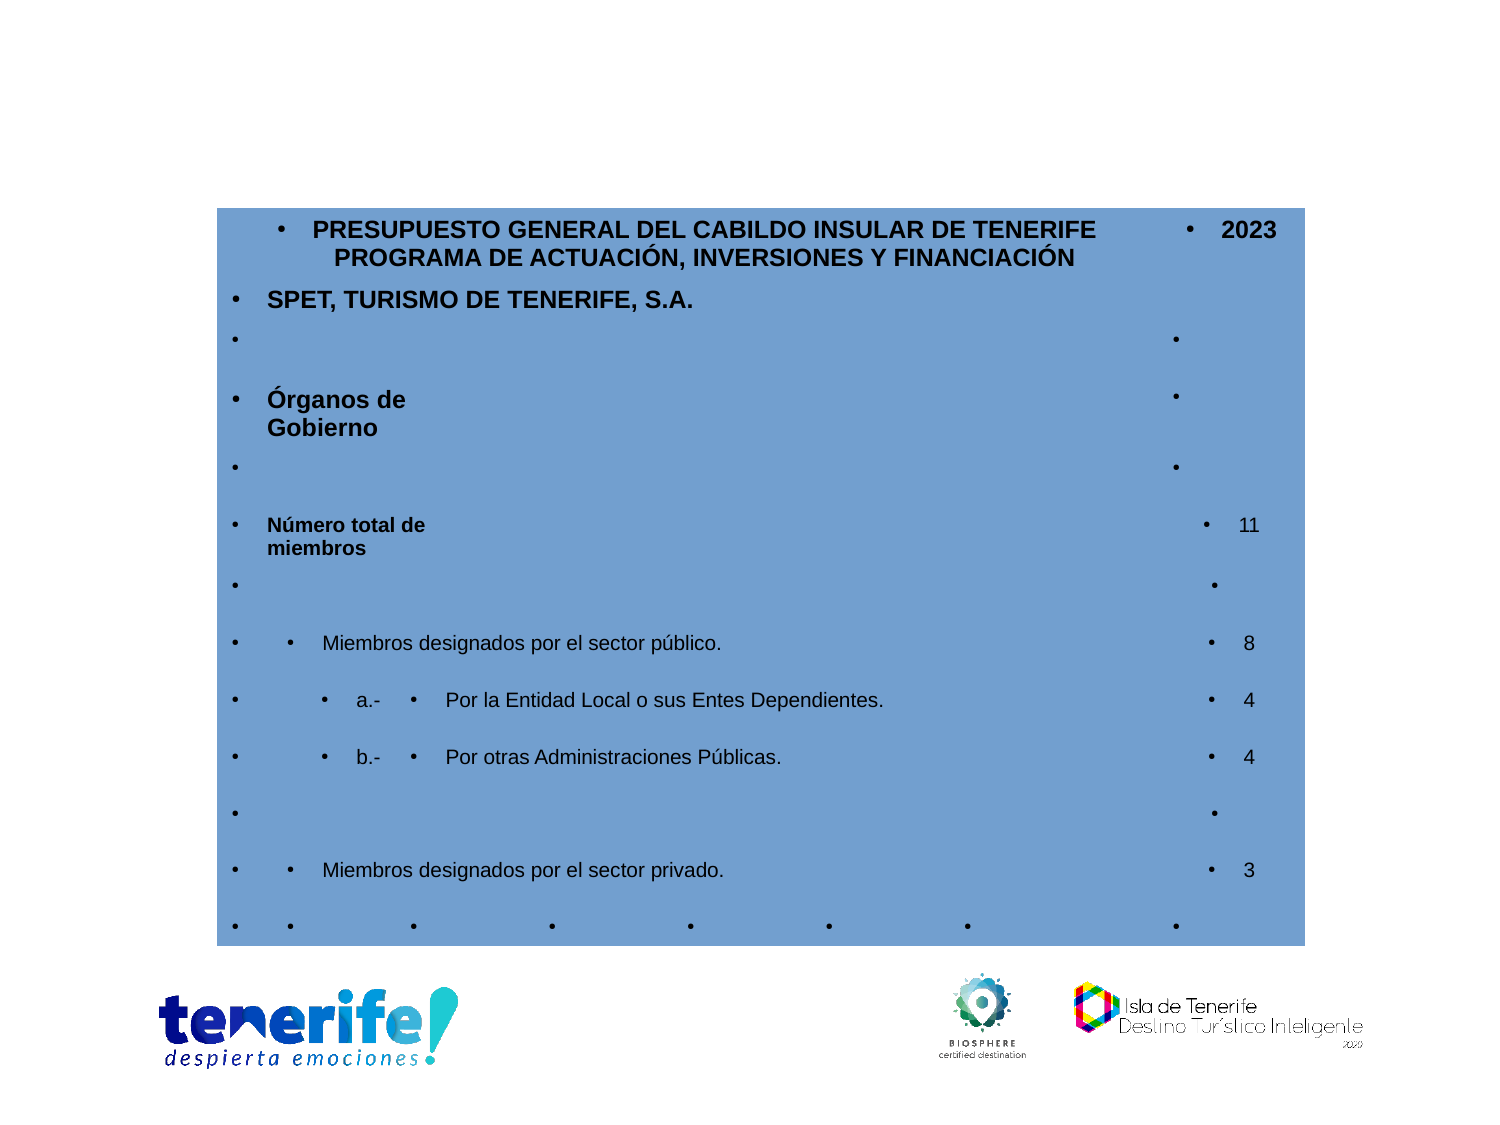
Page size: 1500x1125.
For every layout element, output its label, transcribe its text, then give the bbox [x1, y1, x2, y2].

table_cell [949, 506, 1158, 568]
table_cell [217, 322, 272, 379]
picture [1074, 981, 1363, 1051]
table_cell [949, 379, 1158, 449]
table_cell [949, 624, 1158, 681]
table_cell [672, 322, 811, 379]
table_cell [534, 795, 672, 852]
table_cell [395, 795, 534, 852]
table_cell [534, 568, 672, 624]
table_cell [217, 624, 272, 681]
table_cell [272, 795, 395, 852]
table_cell [395, 568, 534, 624]
picture [918, 963, 1046, 1069]
table_cell Por otras Administraciones Públicas. [395, 738, 811, 795]
table_cell [811, 322, 949, 379]
table_cell [1158, 322, 1305, 379]
table_cell [1158, 379, 1305, 449]
table_cell [395, 322, 534, 379]
table_cell [272, 322, 395, 379]
table_cell [217, 738, 272, 795]
table_cell a.- [272, 681, 395, 738]
table_cell [949, 795, 1158, 852]
table_cell [217, 681, 272, 738]
table_cell [949, 568, 1158, 624]
table_cell [534, 449, 672, 506]
table_cell [949, 738, 1158, 795]
table_cell 4 [1158, 681, 1305, 738]
table_cell [811, 795, 949, 852]
table_cell [534, 322, 672, 379]
table_cell [949, 322, 1158, 379]
table_header 2023 [1158, 208, 1305, 279]
table_cell [395, 449, 534, 506]
table_cell [395, 908, 534, 946]
table_cell [1158, 795, 1305, 852]
table_cell [672, 795, 811, 852]
table_cell b.- [272, 738, 395, 795]
table_cell [1158, 449, 1305, 506]
table_header PRESUPUESTO GENERAL DEL CABILDO INSULAR DE TENERIFE PROGRAMA DE ACTUACIÓN, INVERSIONES Y FINANCIACIÓN [217, 208, 1158, 279]
table_cell [949, 681, 1158, 738]
table_cell Órganos de Gobierno [217, 379, 534, 449]
table_cell [217, 795, 272, 852]
table_cell [672, 379, 811, 449]
table_cell Por la Entidad Local o sus Entes Dependientes. [395, 681, 949, 738]
table_cell Miembros designados por el sector público. [272, 624, 811, 681]
table_cell [811, 379, 949, 449]
table_cell [811, 738, 949, 795]
table_cell [811, 852, 949, 908]
picture [159, 987, 458, 1069]
table_cell [949, 449, 1158, 506]
table_cell [1158, 568, 1305, 624]
table_cell [949, 908, 1158, 946]
table_cell SPET, TURISMO DE TENERIFE, S.A. [217, 279, 1305, 322]
table_cell [534, 506, 672, 568]
table_cell [811, 908, 949, 946]
table_cell [949, 852, 1158, 908]
table_cell [217, 449, 272, 506]
table_cell [811, 624, 949, 681]
table_cell [672, 568, 811, 624]
table_cell [811, 449, 949, 506]
table_cell Miembros designados por el sector privado. [272, 852, 811, 908]
table_cell [672, 506, 811, 568]
table_cell [811, 568, 949, 624]
table_cell Número total de miembros [217, 506, 534, 568]
table_cell [672, 908, 811, 946]
table_cell [534, 379, 672, 449]
table_cell 11 [1158, 506, 1305, 568]
table_cell [272, 449, 395, 506]
table_cell [1158, 908, 1305, 946]
table_cell [272, 568, 395, 624]
table_cell 4 [1158, 738, 1305, 795]
table_cell [534, 908, 672, 946]
table_cell [217, 908, 272, 946]
table_cell [272, 908, 395, 946]
table_cell [217, 852, 272, 908]
table_cell 3 [1158, 852, 1305, 908]
table_cell [672, 449, 811, 506]
table_cell 8 [1158, 624, 1305, 681]
table_cell [217, 568, 272, 624]
table_cell [811, 506, 949, 568]
